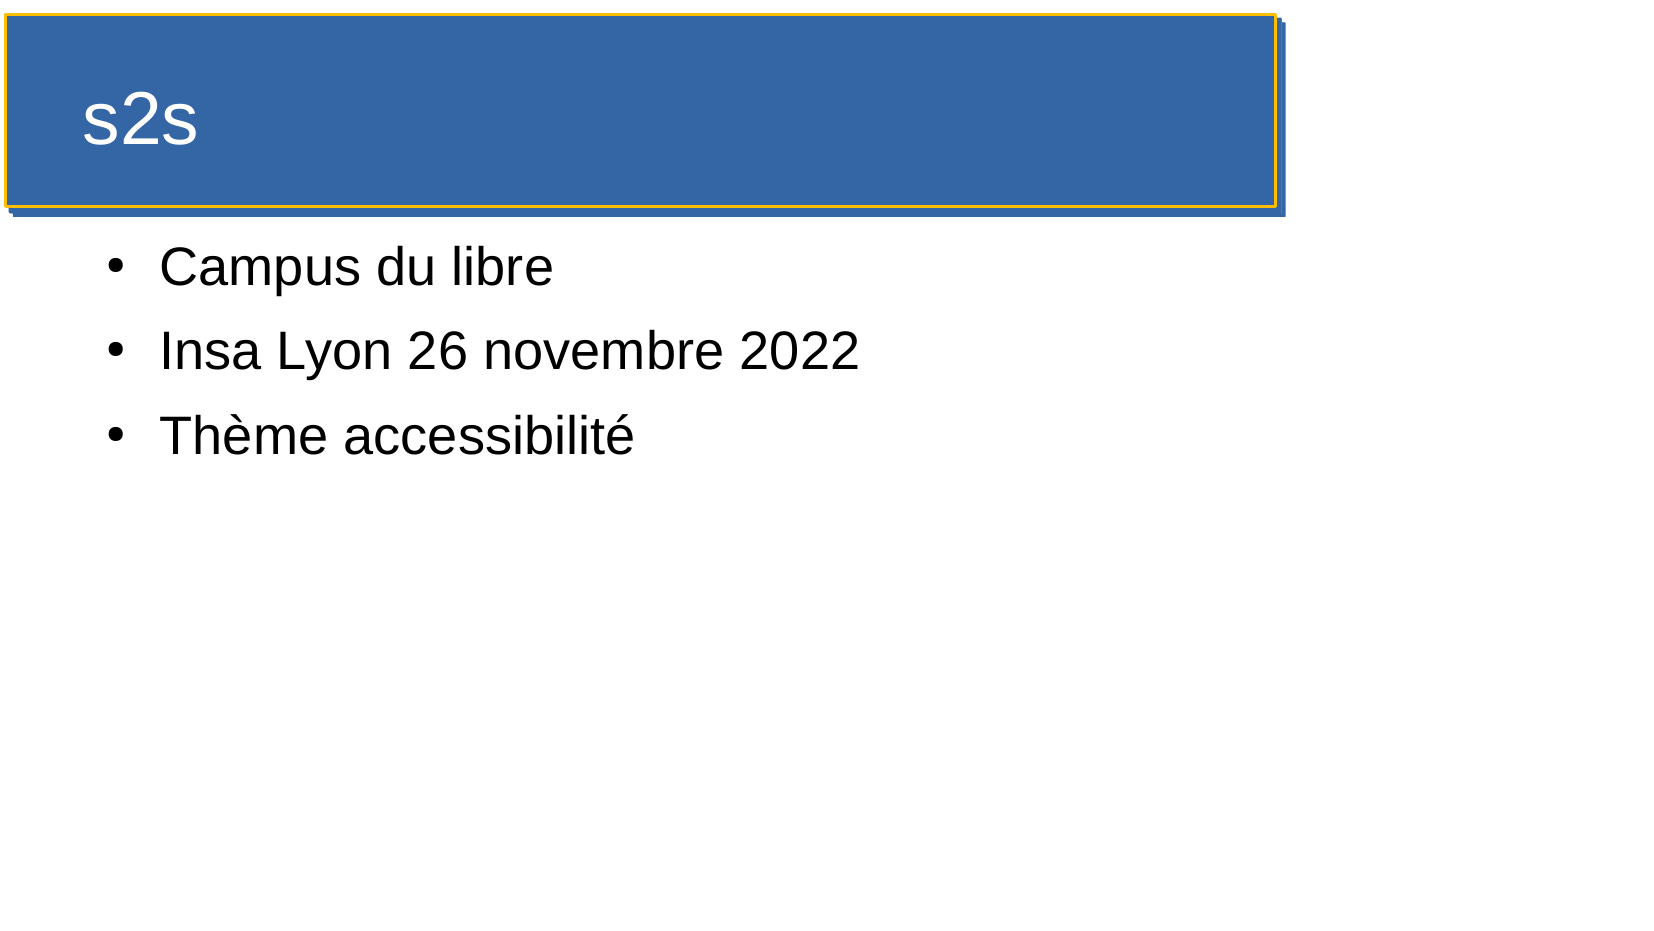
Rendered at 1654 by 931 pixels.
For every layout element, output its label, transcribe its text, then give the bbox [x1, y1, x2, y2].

list Campus du libre Insa Lyon 26 novembre 2022 Thème accessibilité [88, 236, 1565, 798]
title s2s [82, 44, 1235, 192]
